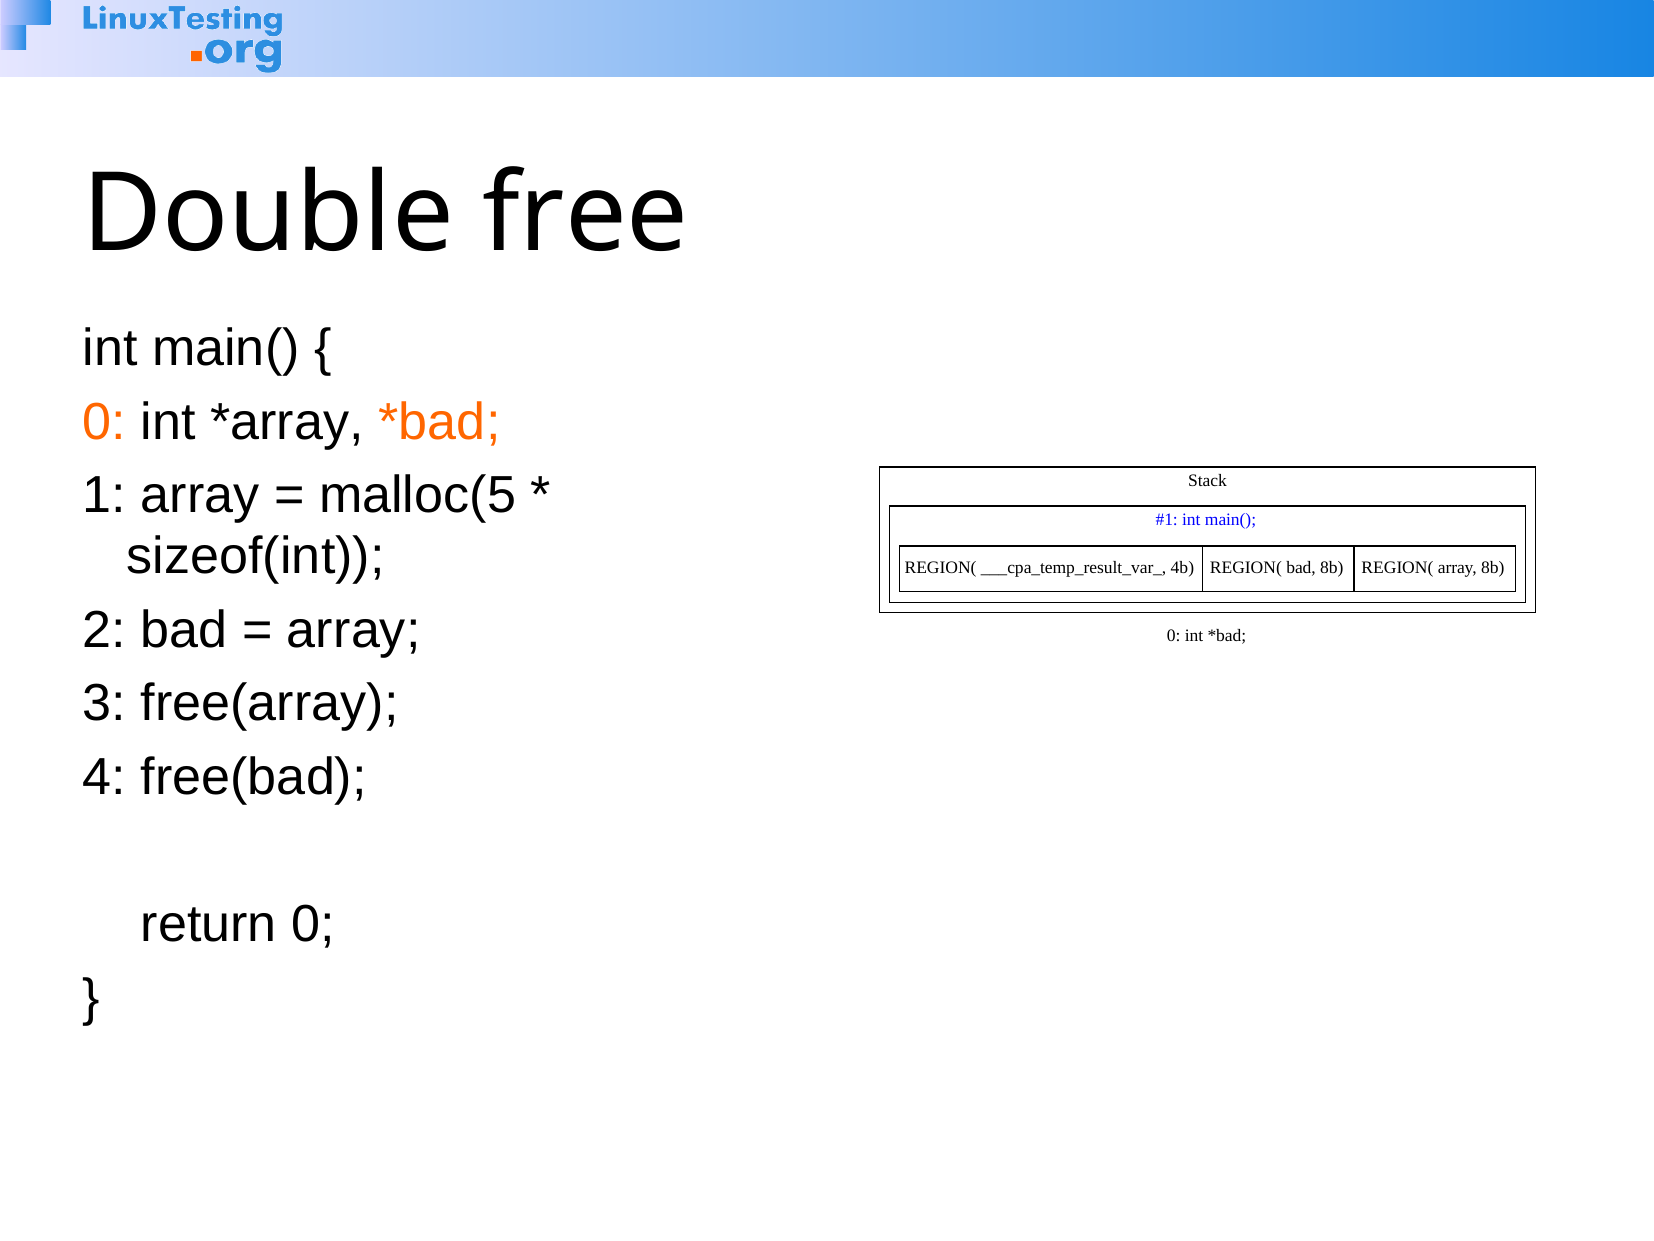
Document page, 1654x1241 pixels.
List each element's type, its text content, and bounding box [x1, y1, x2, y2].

picture [83, 5, 282, 73]
list int main() { 0: int *array, *bad; 1: array = malloc(5 * sizeof(int)); 2: bad = array; 3: free(array); 4: free(bad); return 0; } [82, 315, 809, 1036]
title Double free [82, 76, 1571, 336]
picture [863, 451, 1551, 657]
